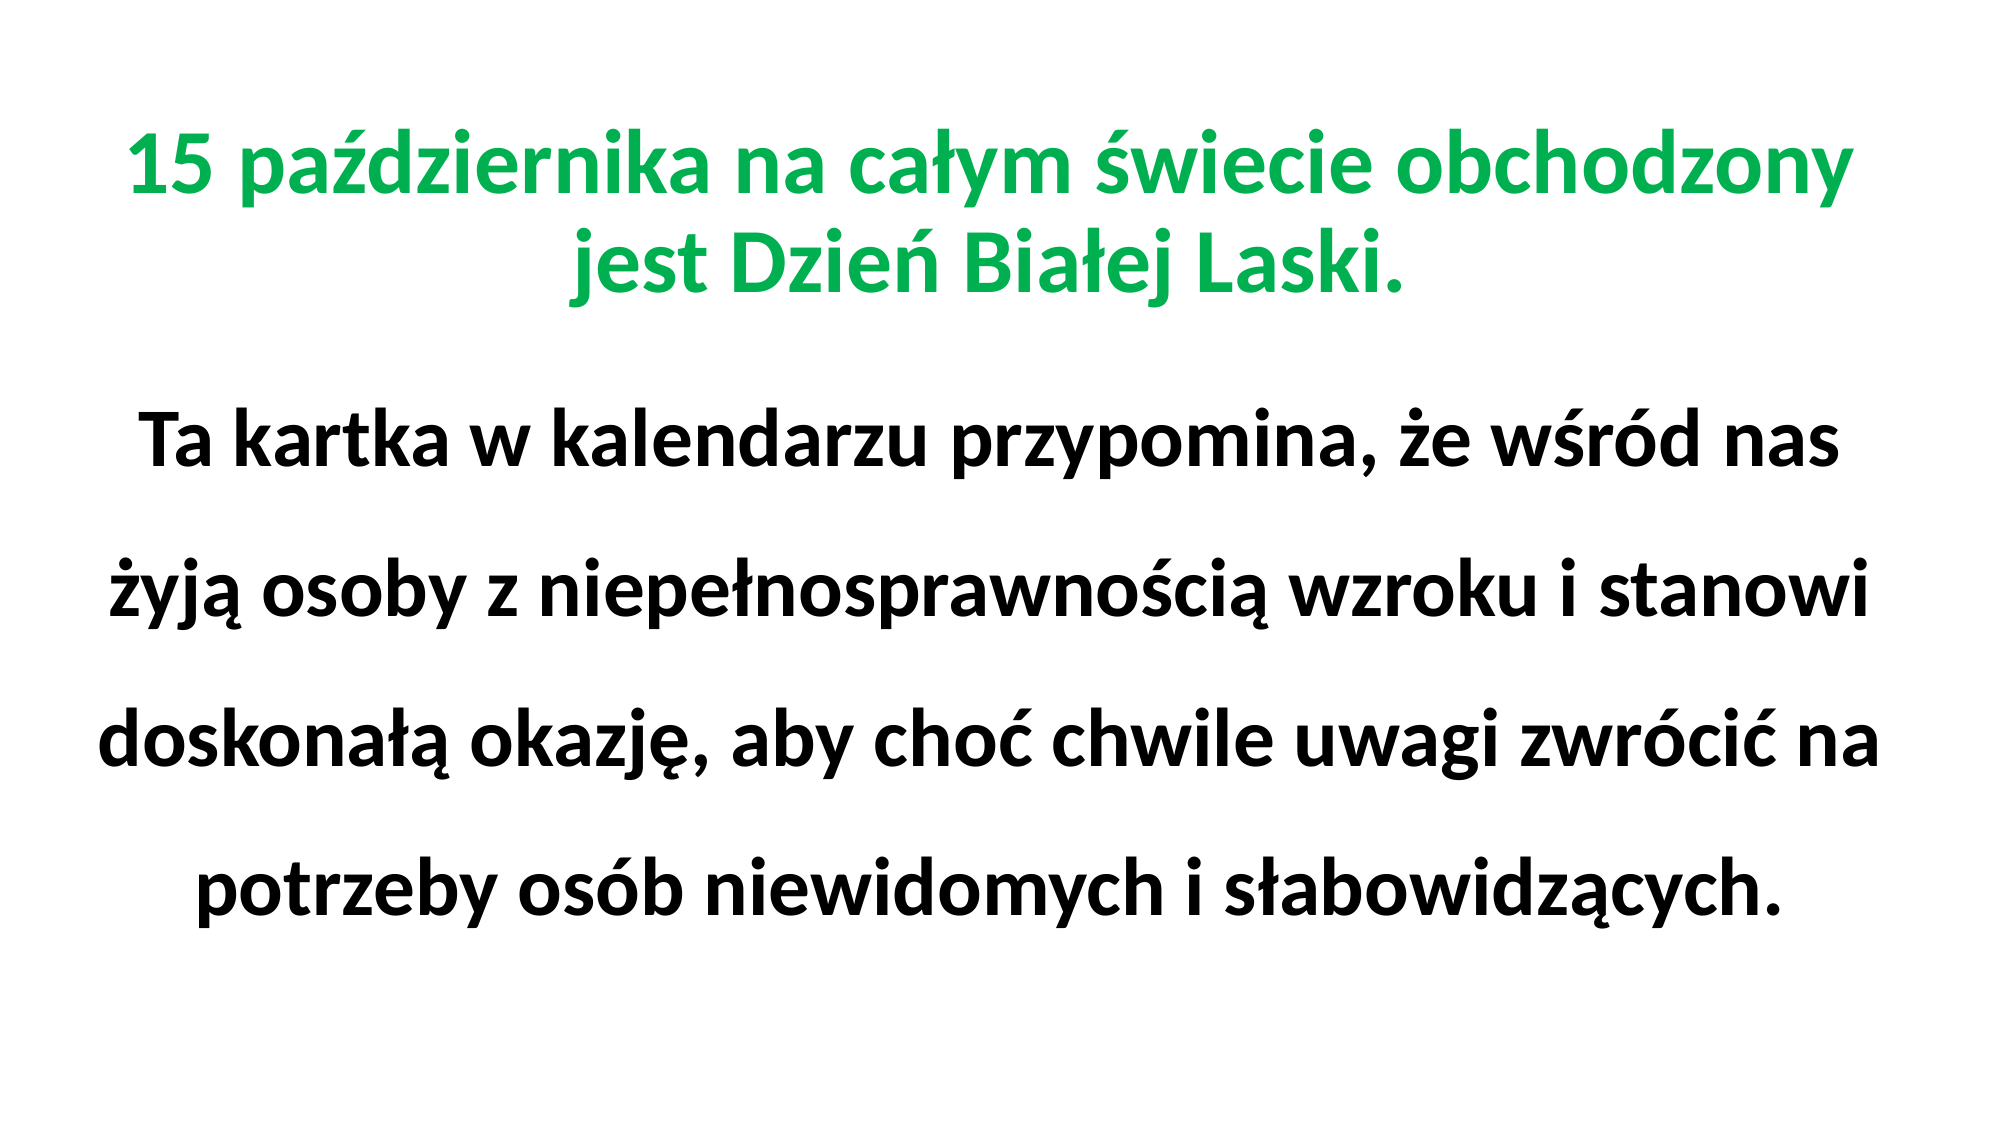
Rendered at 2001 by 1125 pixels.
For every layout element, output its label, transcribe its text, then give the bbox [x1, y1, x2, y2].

list 15 października na całym świecie obchodzony jest Dzień Białej Laski. Ta kartka w kalendarzu przypomina, że wśród nas żyją osoby z niepełnosprawnością wzroku i stanowi doskonałą okazję, aby choć chwile uwagi zwrócić na potrzeby osób niewidomych i słabowidzących. [58, 106, 1923, 986]
